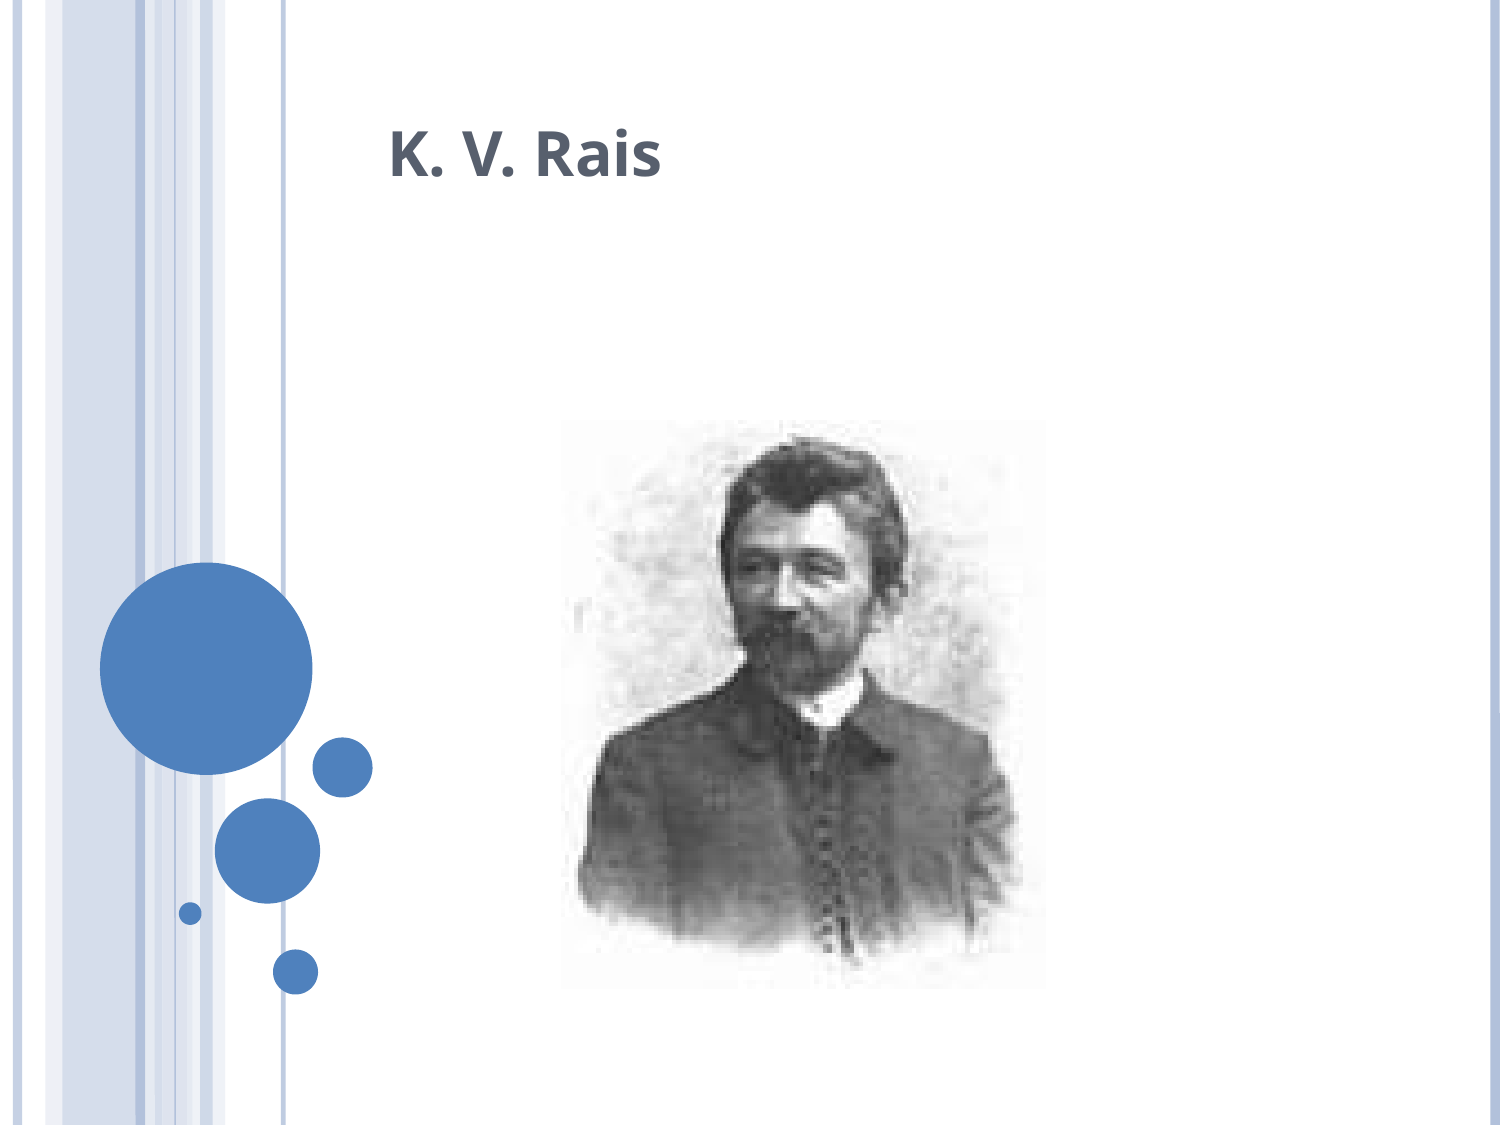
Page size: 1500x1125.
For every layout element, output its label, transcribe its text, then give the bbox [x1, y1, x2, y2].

title K. V. Rais [371, 66, 1385, 197]
picture [561, 420, 1046, 989]
